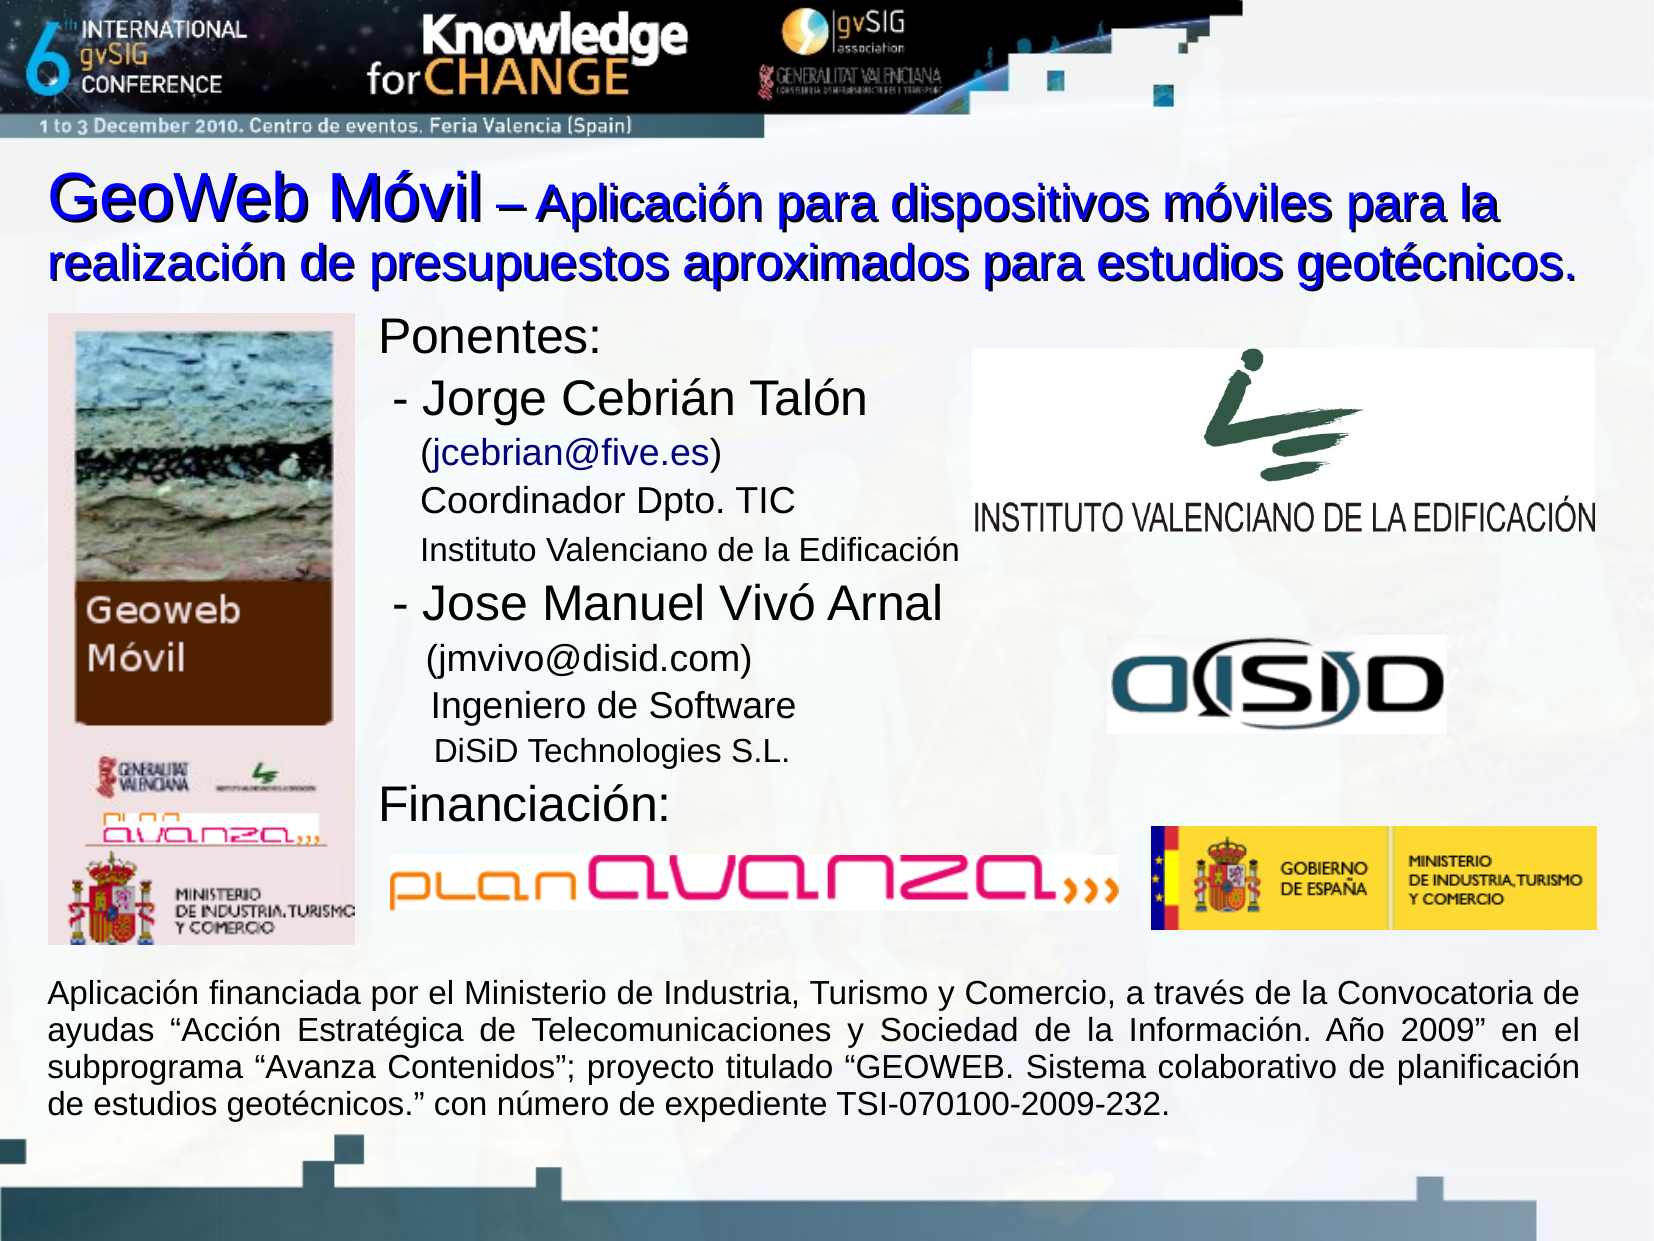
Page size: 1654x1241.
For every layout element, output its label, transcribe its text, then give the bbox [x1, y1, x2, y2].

picture [0, 0, 1654, 1241]
list Aplicación financiada por el Ministerio de Industria, Turismo y Comercio, a través de la Convocatoria de ayudas “Acción Estratégica de Telecomunicaciones y Sociedad de la Información. Año 2009” en el subprograma “Avanza Contenidos”; proyecto titulado “GEOWEB. Sistema colaborativo de planificación de estudios geotécnicos.” con número de expediente TSI-070100-2009-232. [47, 974, 1583, 1140]
list GeoWeb Móvil – Aplicación para dispositivos móviles para la realización de presupuestos aproximados para estudios geotécnicos. [47, 159, 1642, 291]
list Ponentes: - Jorge Cebrián Talón (jcebrian@five.es) Coordinador Dpto. TIC Instituto Valenciano de la Edificación - Jose Manuel Vivó Arnal (jmvivo@disid.com) Ingeniero de Software DiSiD Technologies S.L. Financiación: [378, 308, 1004, 857]
